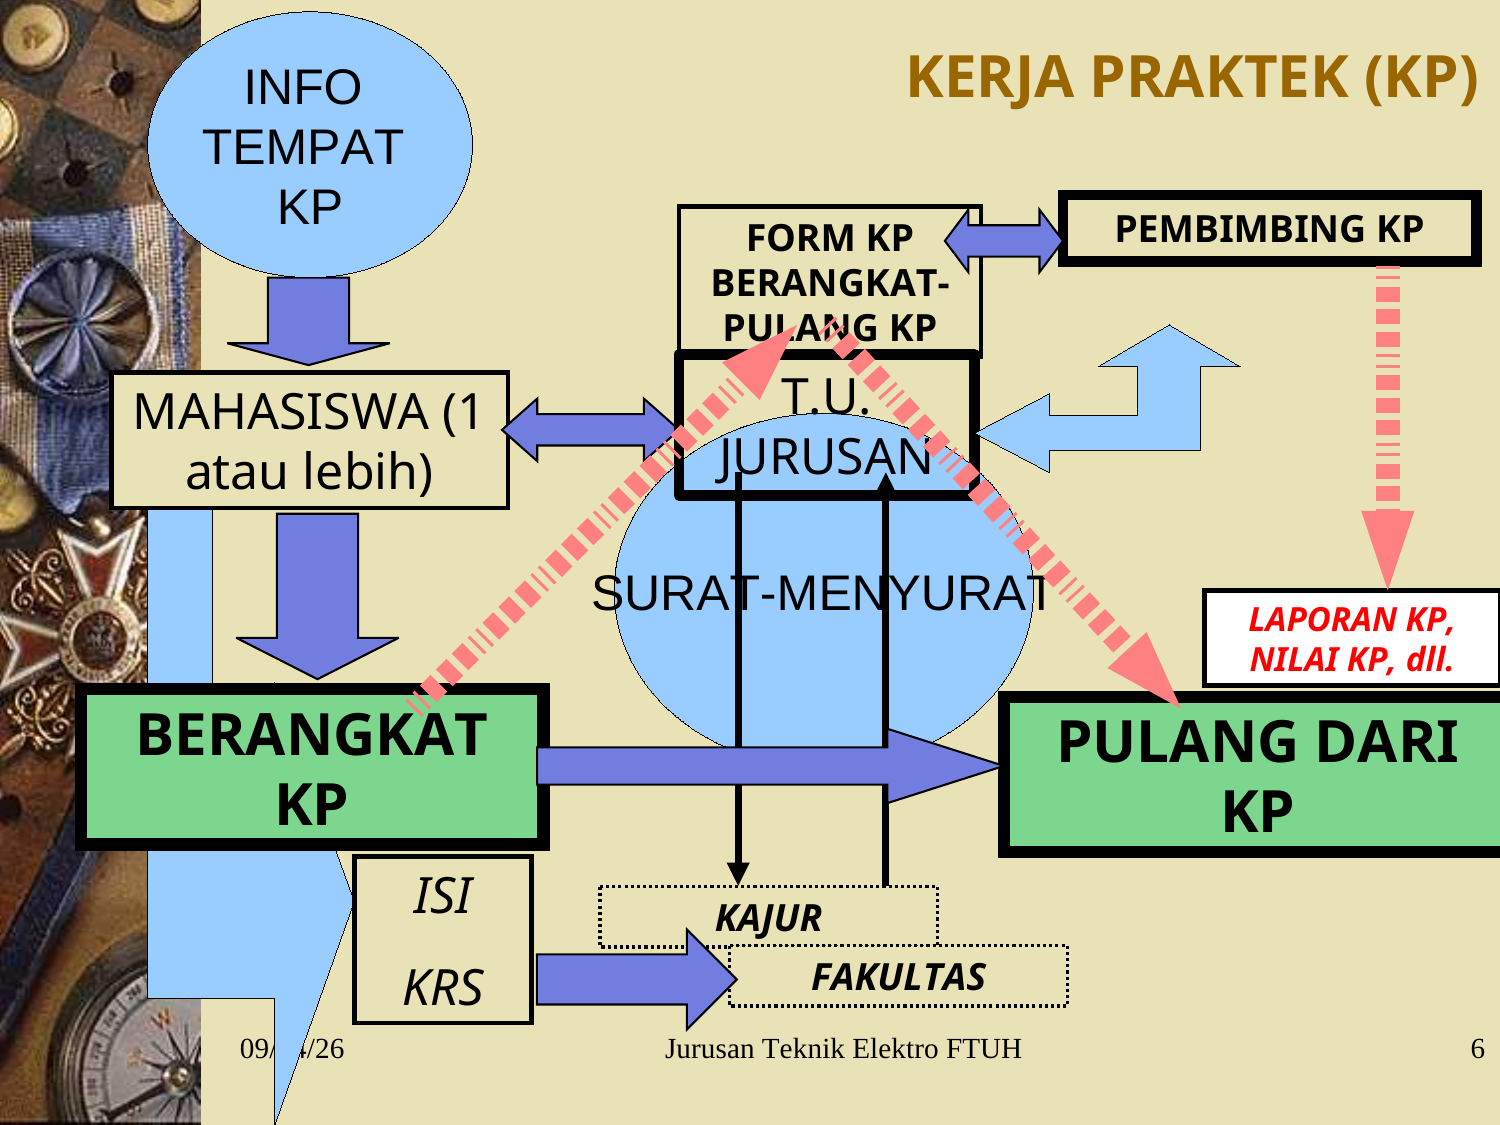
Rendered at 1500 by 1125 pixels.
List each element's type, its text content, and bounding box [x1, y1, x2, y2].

title KERJA PRAKTEK (KP) [776, 12, 1495, 138]
text_box FAKULTAS [729, 945, 1068, 1007]
text_box FORM KP BERANGKAT-PULANG KP [679, 206, 982, 358]
text_box PULANG DARI KP [1003, 696, 1500, 853]
text_box SURAT-MENYURAT [614, 462, 735, 747]
text_box [537, 728, 1004, 804]
text_box LAPORAN KP, NILAI KP, dll. [1204, 590, 1500, 686]
text_box SURAT-MENYURAT [742, 496, 882, 747]
text_box BERANGKAT KP [80, 689, 544, 845]
text_box [236, 513, 399, 680]
text_box T.U. JURUSAN [679, 354, 975, 496]
picture [0, 0, 201, 1125]
text_box [147, 845, 354, 1125]
text_box ISI KRS [354, 856, 532, 1024]
text_box [147, 508, 213, 689]
text_box PEMBIMBING KP [1062, 194, 1477, 262]
text_box KAJUR [599, 886, 938, 947]
text_box [536, 929, 737, 1030]
text_box [944, 209, 1064, 273]
text_box [227, 277, 390, 366]
text_box [501, 398, 677, 462]
text_box [974, 324, 1241, 473]
text_box INFO TEMPAT KP [147, 11, 473, 278]
text_box SURAT-MENYURAT [889, 468, 1034, 743]
text_box MAHASISWA (1 atau lebih) [111, 372, 508, 508]
